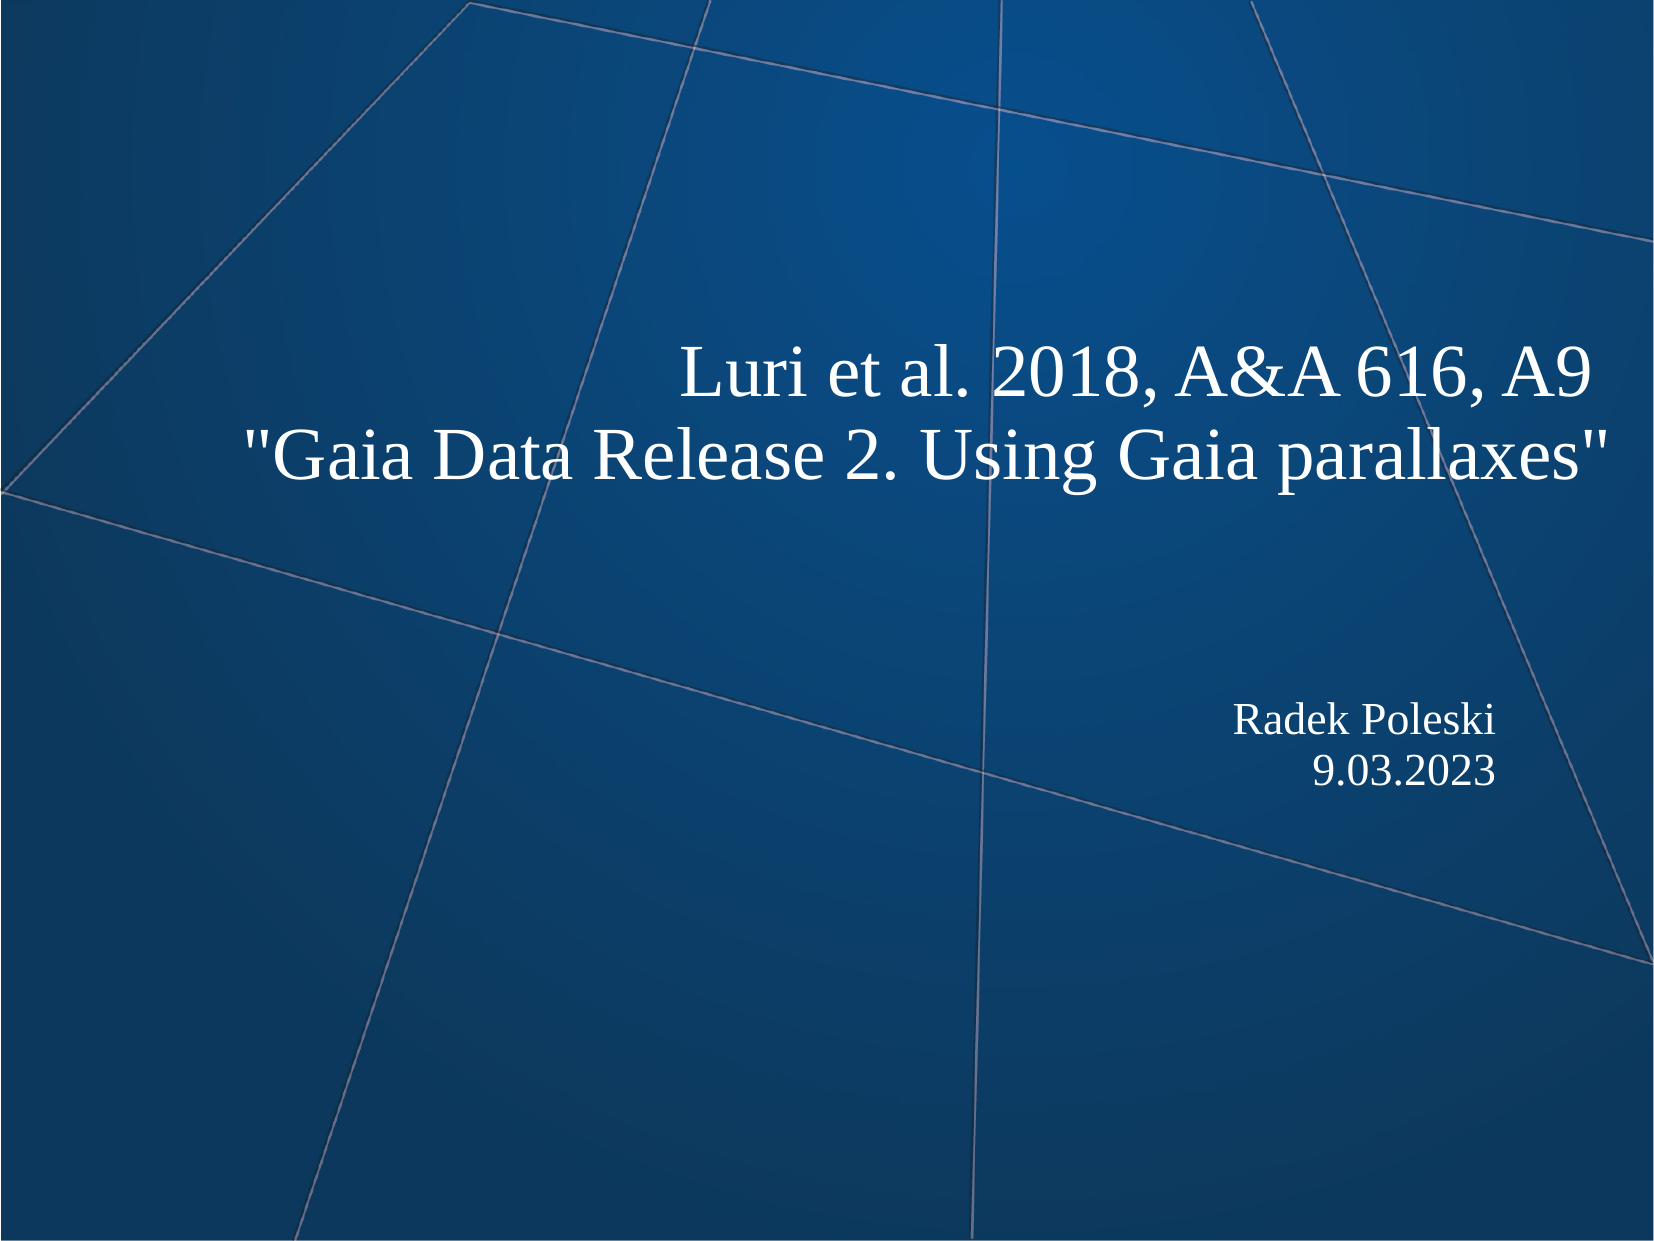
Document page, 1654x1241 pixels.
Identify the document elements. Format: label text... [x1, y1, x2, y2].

title Luri et al. 2018, A&A 616, A9 "Gaia Data Release 2. Using Gaia parallaxes" [37, 288, 1613, 537]
picture [0, 0, 1654, 1241]
subtitle Radek Poleski 9.03.2023 [805, 688, 1497, 801]
